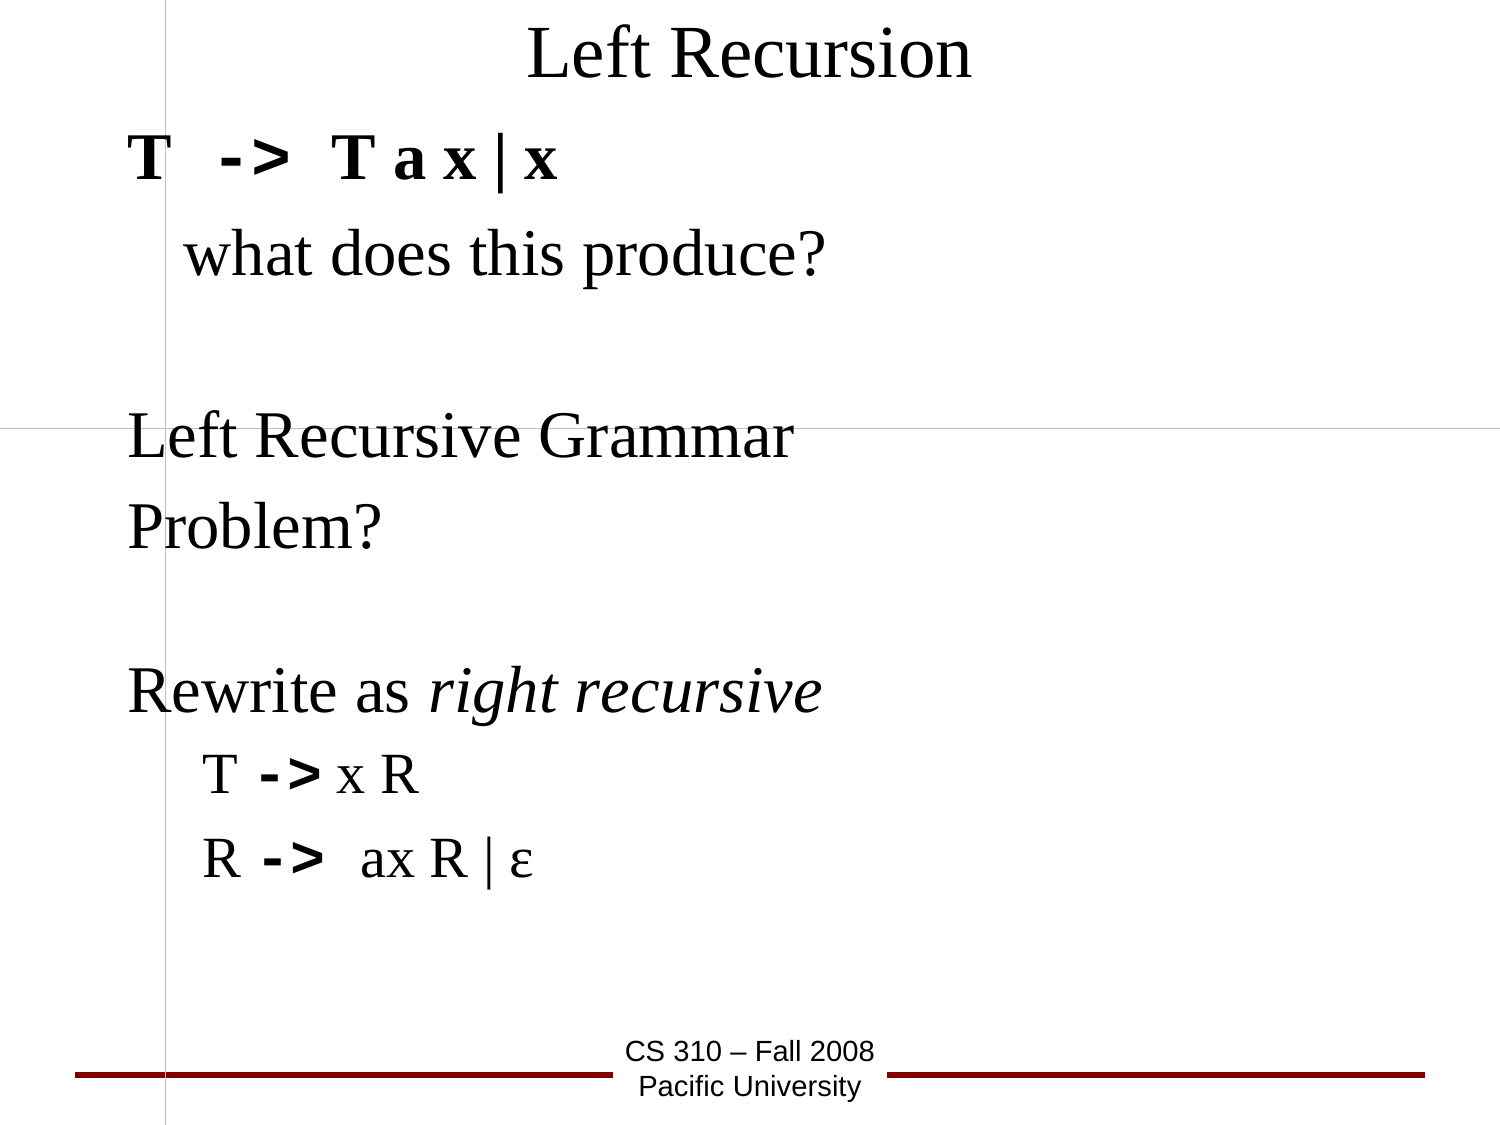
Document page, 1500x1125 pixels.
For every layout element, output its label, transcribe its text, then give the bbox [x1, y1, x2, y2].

list T -> T a x | x what does this produce? Left Recursive Grammar Problem? Rewrite as right recursive T -> x R R -> ax R | ε [112, 112, 1388, 1001]
title Left Recursion [112, 0, 1388, 106]
